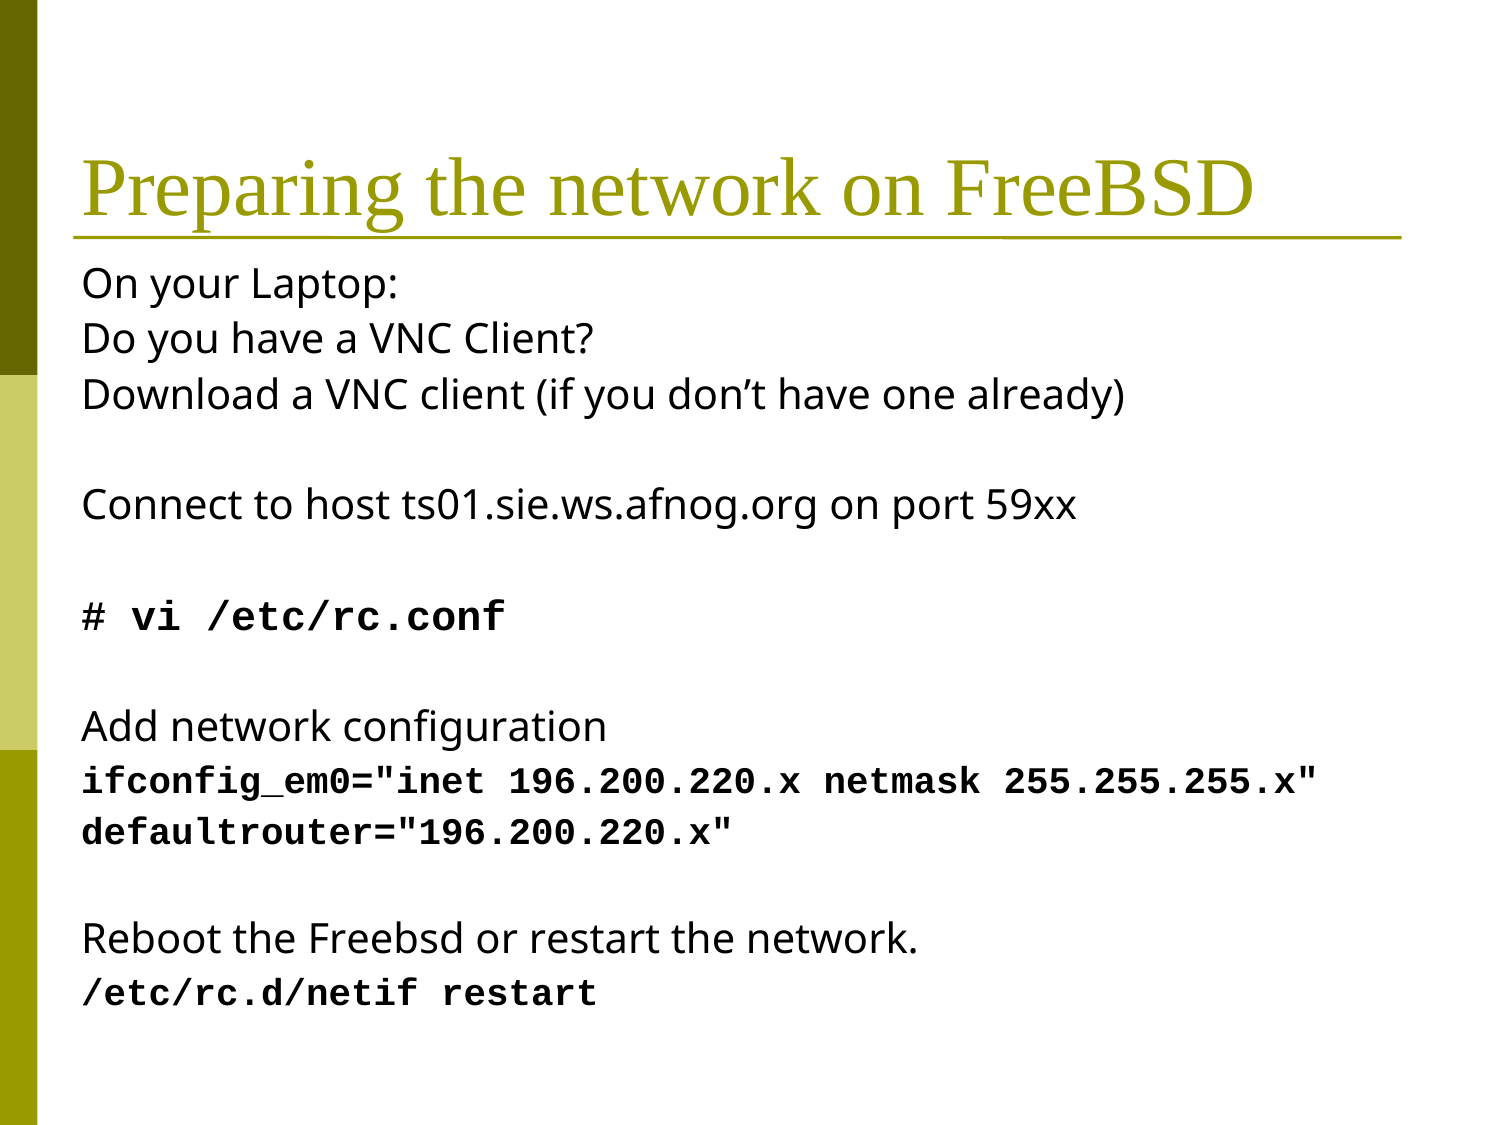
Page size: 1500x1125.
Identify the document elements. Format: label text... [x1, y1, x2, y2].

text_box Preparing the network on FreeBSD [74, 122, 1428, 233]
text_box [0, 0, 38, 1125]
text_box On your Laptop: Do you have a VNC Client? Download a VNC client (if you don’t have one already) Connect to host ts01.sie.ws.afnog.org on port 59xx # vi /etc/rc.conf Add network configuration ifconfig_em0="inet 196.200.220.x netmask 255.255.255.x" defaultrouter="196.200.220.x" Reboot the Freebsd or restart the network. /etc/rc.d/netif restart [74, 262, 1428, 1024]
